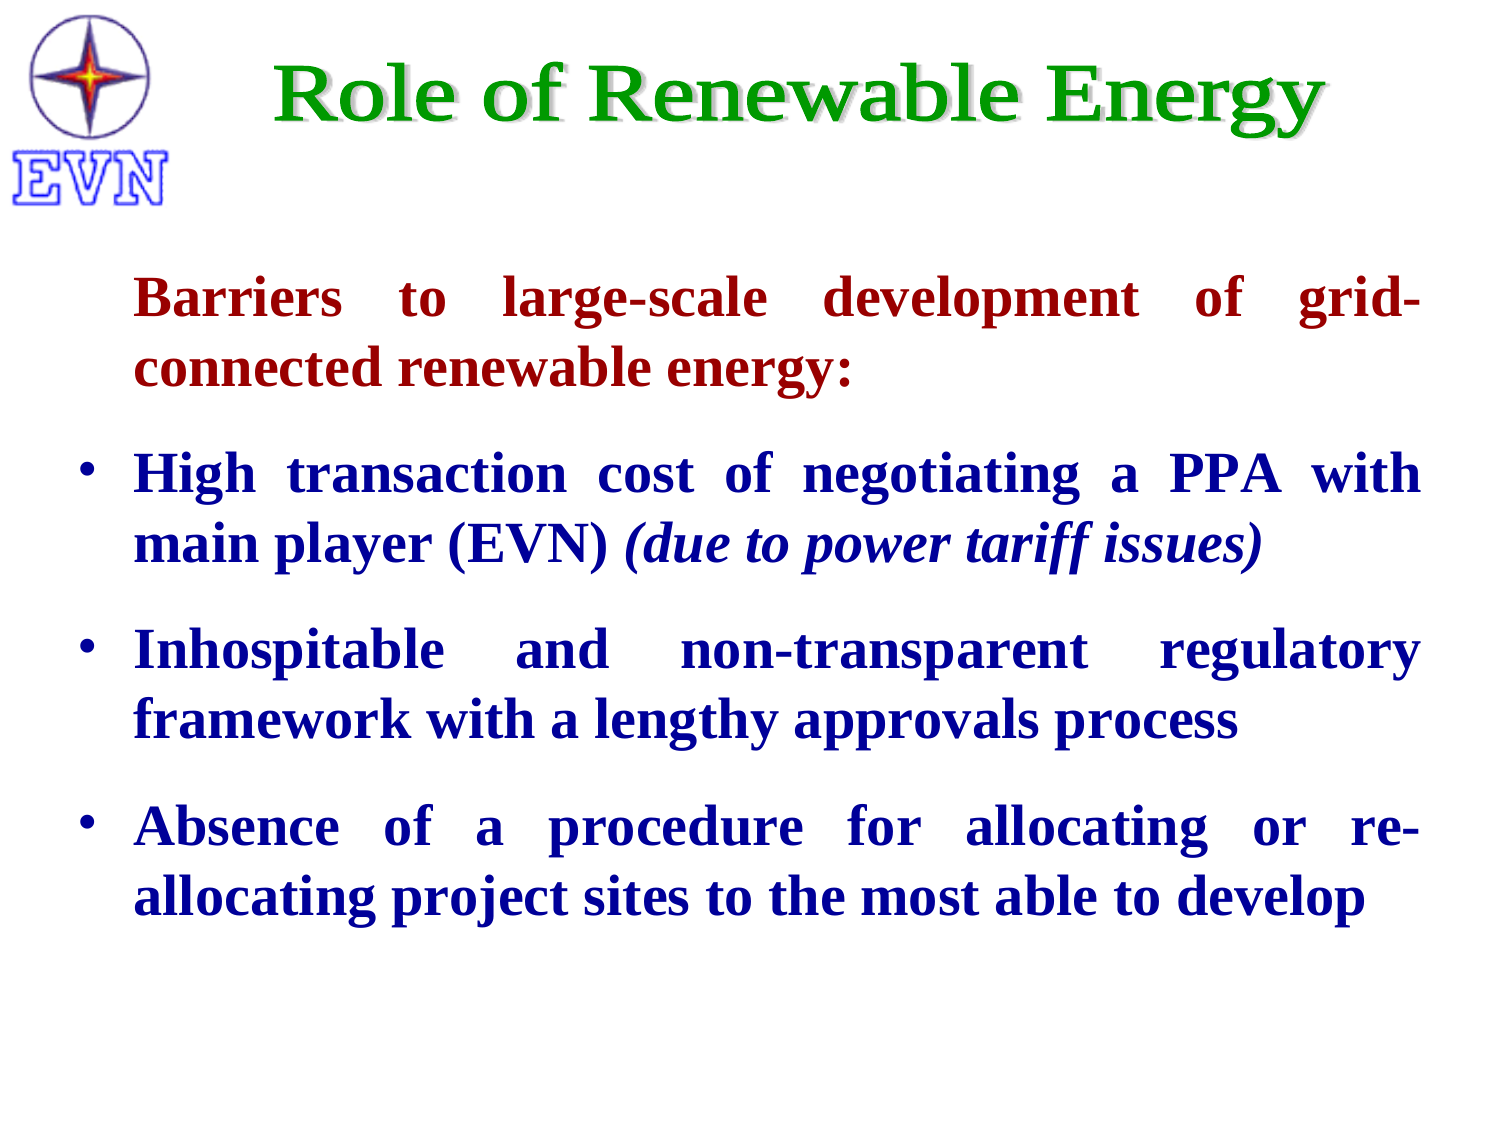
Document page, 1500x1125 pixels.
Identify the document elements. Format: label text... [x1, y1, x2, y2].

picture [0, 0, 179, 223]
text_box Role of Renewable Energy [901, 63, 947, 121]
text_box Role of Renewable Energy [484, 81, 527, 121]
text_box Role of Renewable Energy [1198, 81, 1229, 120]
text_box Role of Renewable Energy [387, 63, 412, 120]
text_box Role of Renewable Energy [951, 63, 976, 120]
text_box Role of Renewable Energy [1106, 81, 1152, 120]
text_box Role of Renewable Energy [532, 62, 563, 120]
text_box Role of Renewable Energy [1047, 66, 1100, 120]
text_box Role of Renewable Energy [747, 81, 784, 121]
text_box Role of Renewable Energy [787, 82, 858, 121]
text_box Role of Renewable Energy [340, 81, 383, 121]
text_box Role of Renewable Energy [861, 81, 900, 121]
text_box Role of Renewable Energy [274, 66, 338, 120]
text_box Barriers to large-scale development of grid-connected renewable energy: High transaction cost of negotiating a PPA with main player (EVN) (due to power tariff issues) Inhospitable and non-transparent regulatory framework with a lengthy approvals process Absence of a procedure for allocating or re-allocating project sites to the most able to develop [62, 249, 1438, 935]
text_box Role of Renewable Energy [697, 81, 743, 120]
text_box Role of Renewable Energy [655, 81, 692, 121]
text_box Role of Renewable Energy [589, 66, 652, 120]
text_box Role of Renewable Energy [416, 81, 454, 121]
text_box Role of Renewable Energy [1277, 82, 1325, 138]
text_box Role of Renewable Energy [1231, 78, 1275, 138]
text_box Role of Renewable Energy [980, 81, 1017, 121]
text_box Role of Renewable Energy [1157, 81, 1194, 121]
